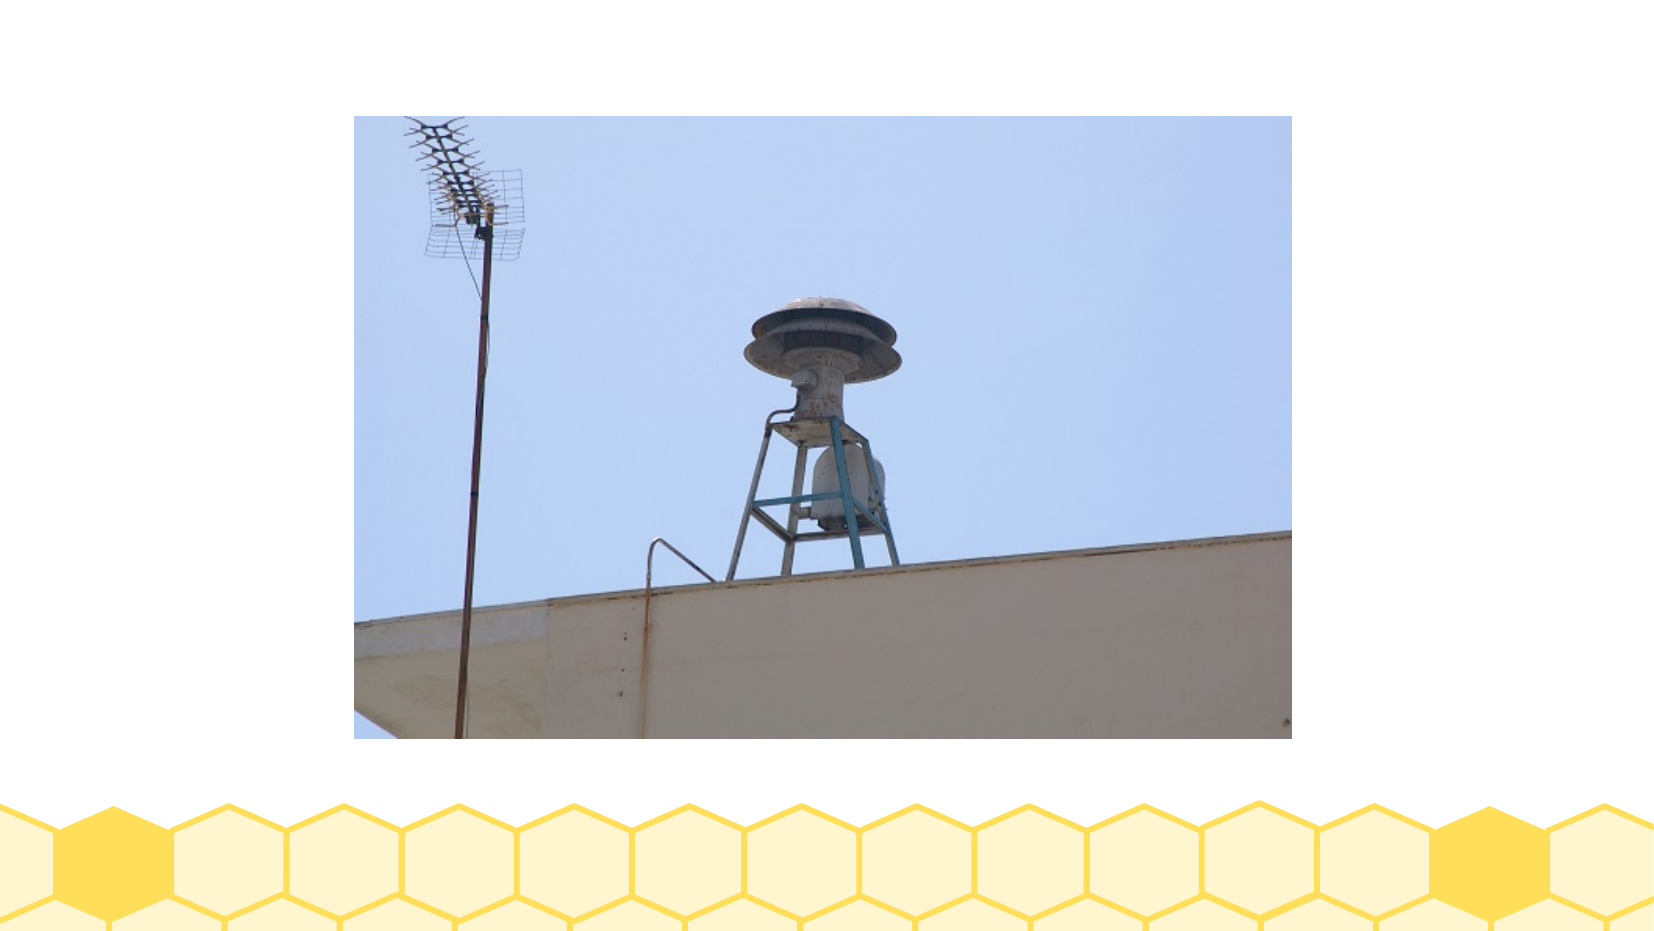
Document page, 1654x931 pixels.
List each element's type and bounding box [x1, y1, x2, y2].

picture [354, 116, 1292, 739]
